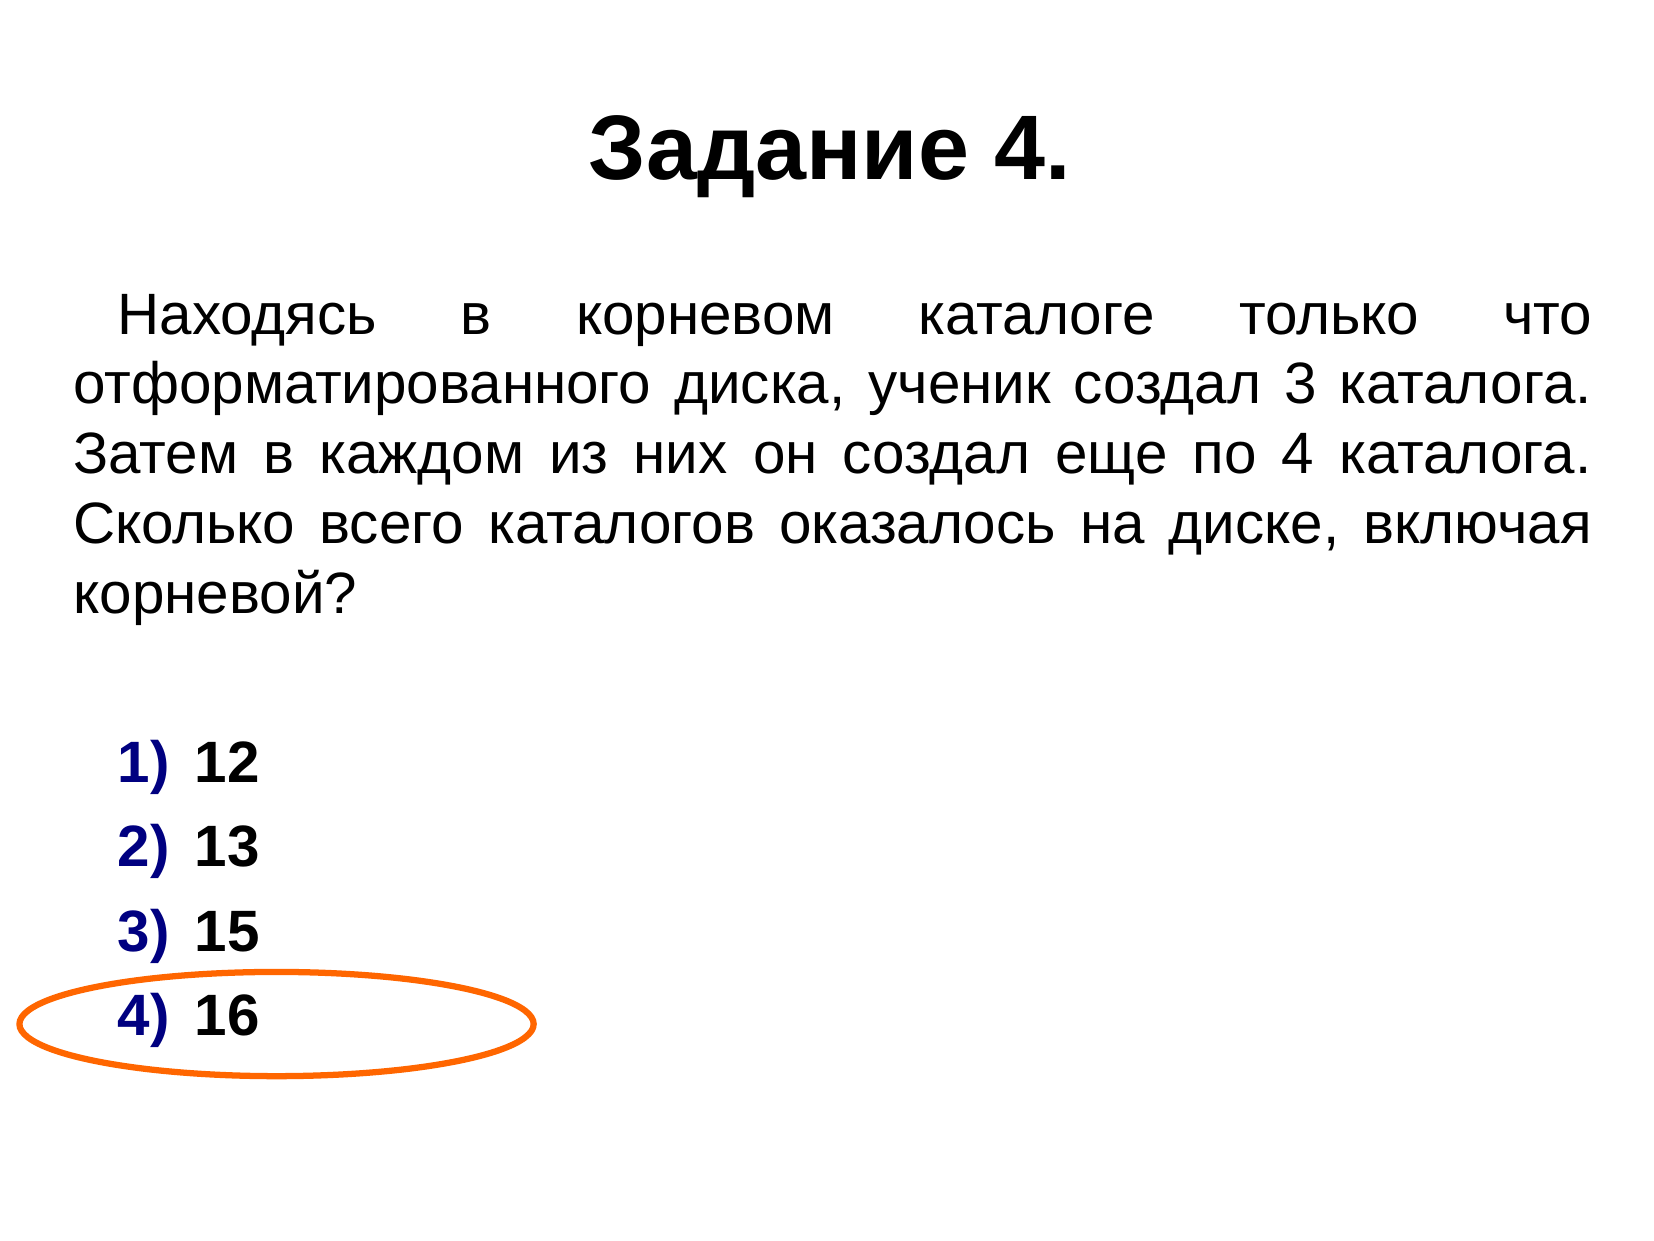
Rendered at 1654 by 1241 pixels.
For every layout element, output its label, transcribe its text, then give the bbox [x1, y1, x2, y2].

list Находясь в корневом каталоге только что отформатированного диска, ученик создал 3 каталога. Затем в каждом из них он создал еще по 4 каталога. Сколько всего каталогов оказалось на диске, включая корневой? 12 13 15 16 [58, 976, 530, 1073]
list Находясь в корневом каталоге только что отформатированного диска, ученик создал 3 каталога. Затем в каждом из них он создал еще по 4 каталога. Сколько всего каталогов оказалось на диске, включая корневой? 12 13 15 16 [58, 268, 1609, 1194]
title Задание 4. [82, 68, 1571, 268]
